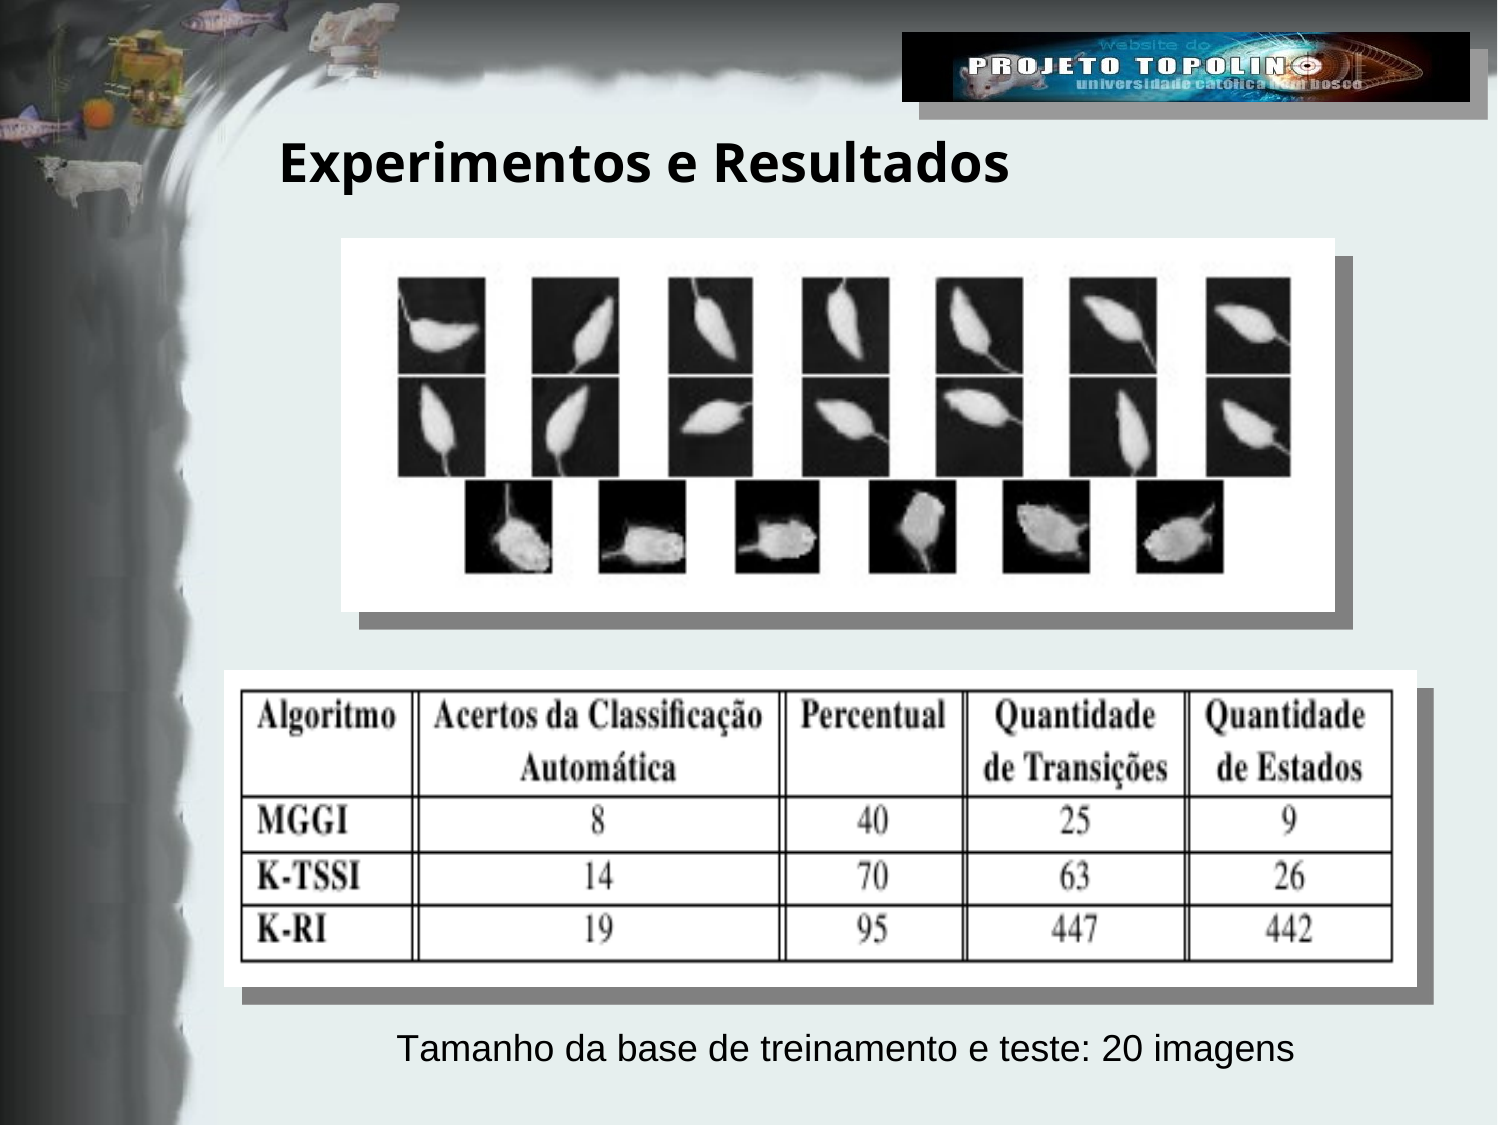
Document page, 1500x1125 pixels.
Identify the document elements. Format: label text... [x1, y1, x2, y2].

picture [0, 0, 1498, 1125]
title Experimentos e Resultados [263, 67, 1500, 256]
text_box Tamanho da base de treinamento e teste: 20 imagens [396, 1029, 1296, 1085]
